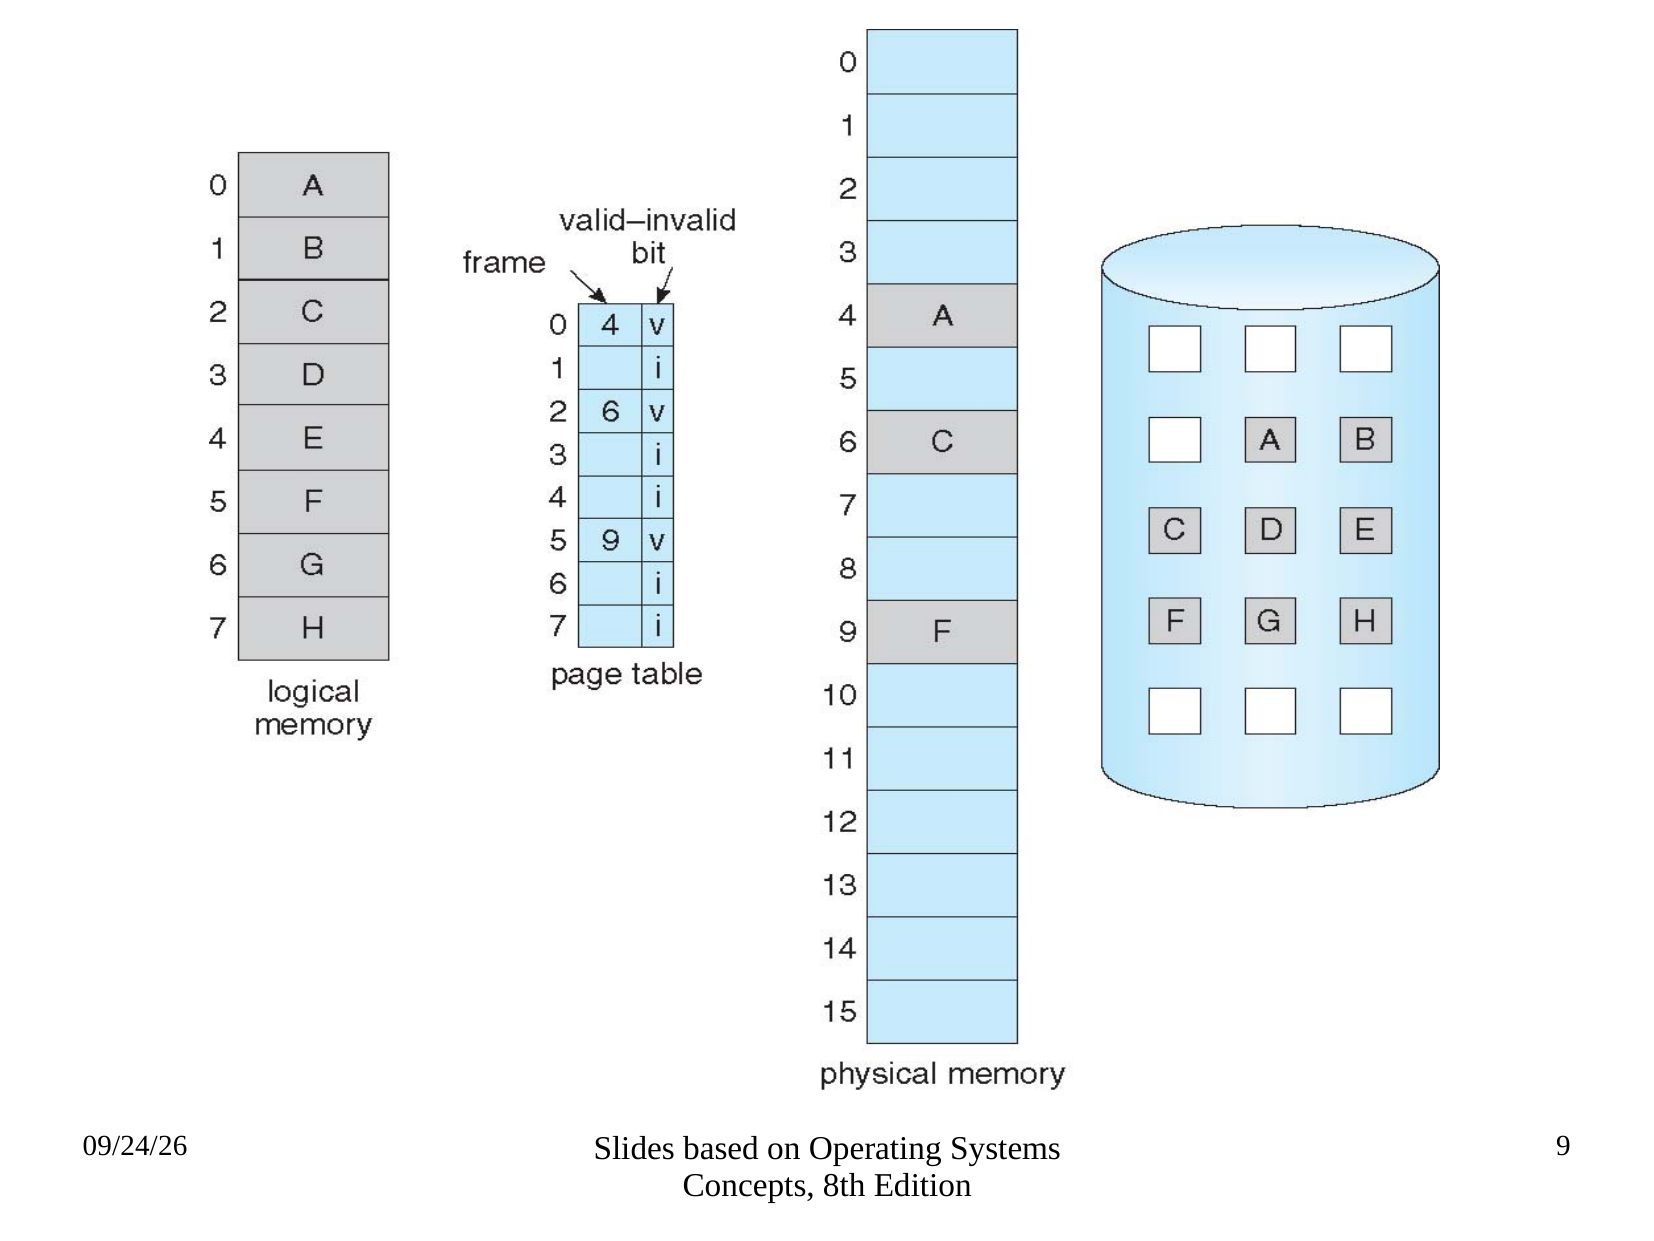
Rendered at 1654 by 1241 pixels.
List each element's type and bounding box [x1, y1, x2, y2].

picture [209, 29, 1440, 1091]
